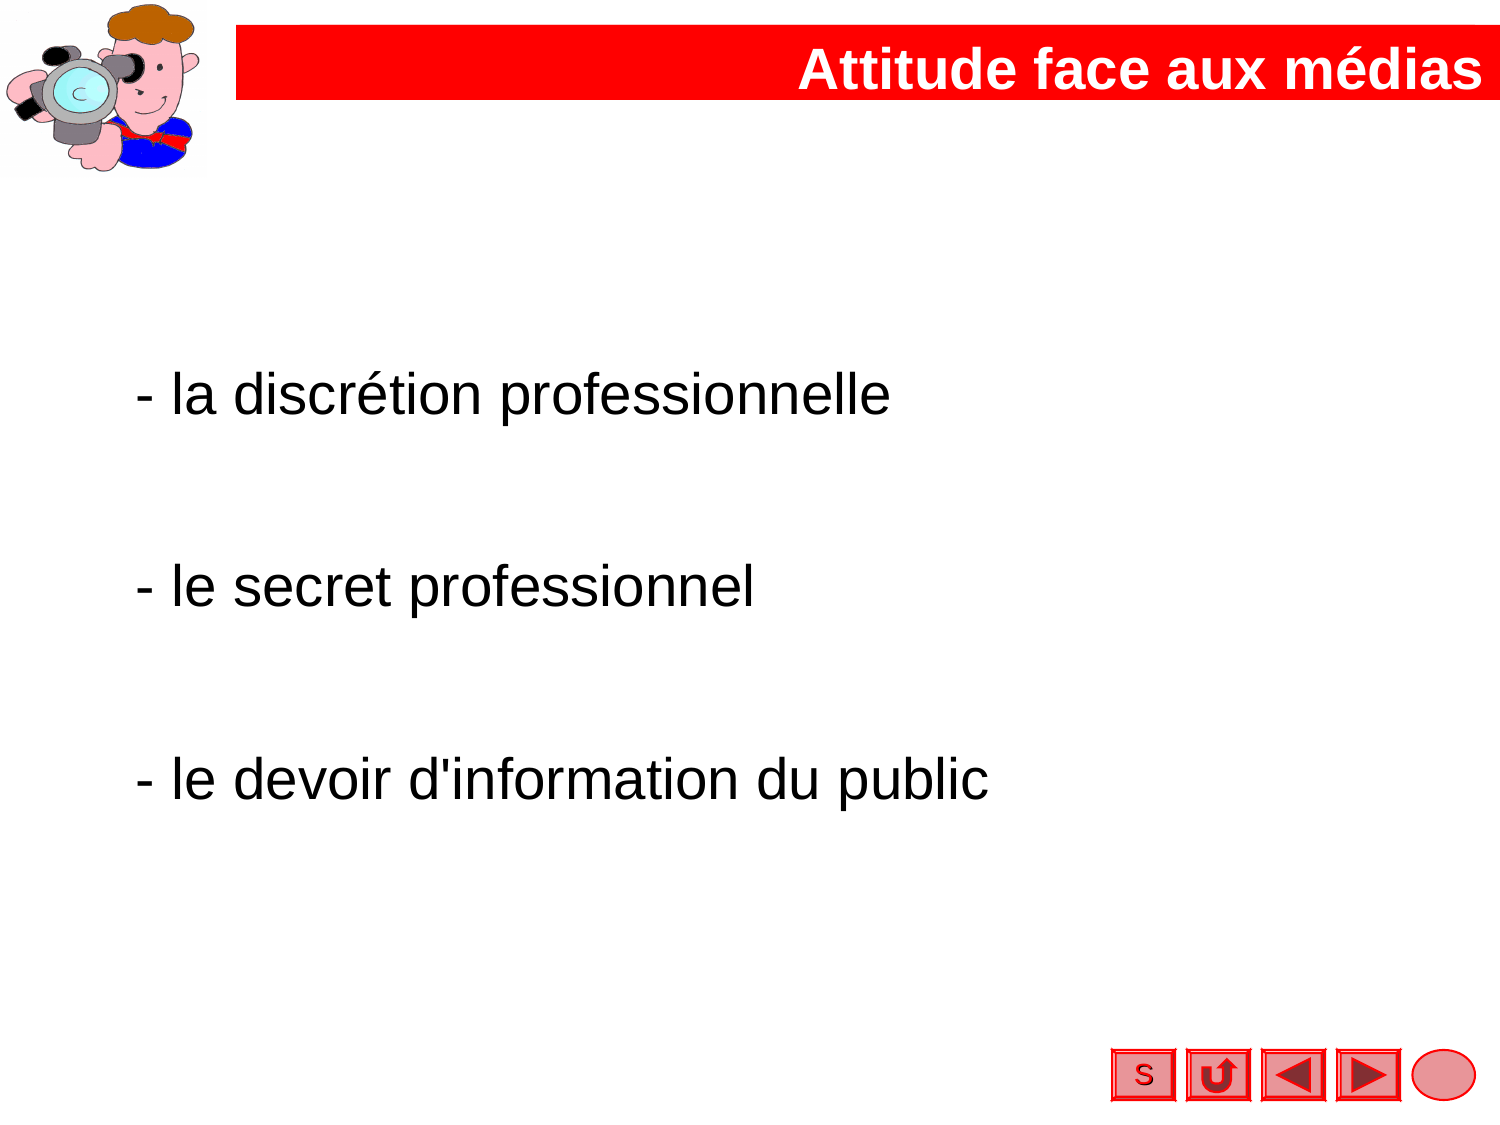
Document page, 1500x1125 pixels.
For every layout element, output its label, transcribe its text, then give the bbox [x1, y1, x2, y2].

text_box [299, 24, 1475, 100]
picture [1192, 1055, 1245, 1095]
text_box Attitude face aux médias [555, 29, 1500, 111]
picture [0, 0, 207, 178]
picture [1342, 1055, 1395, 1095]
picture [1267, 1055, 1320, 1095]
text_box [1412, 1049, 1476, 1101]
text_box - la discrétion professionnelle - le secret professionnel - le devoir d'information du public [121, 354, 1418, 819]
picture [1117, 1055, 1170, 1095]
